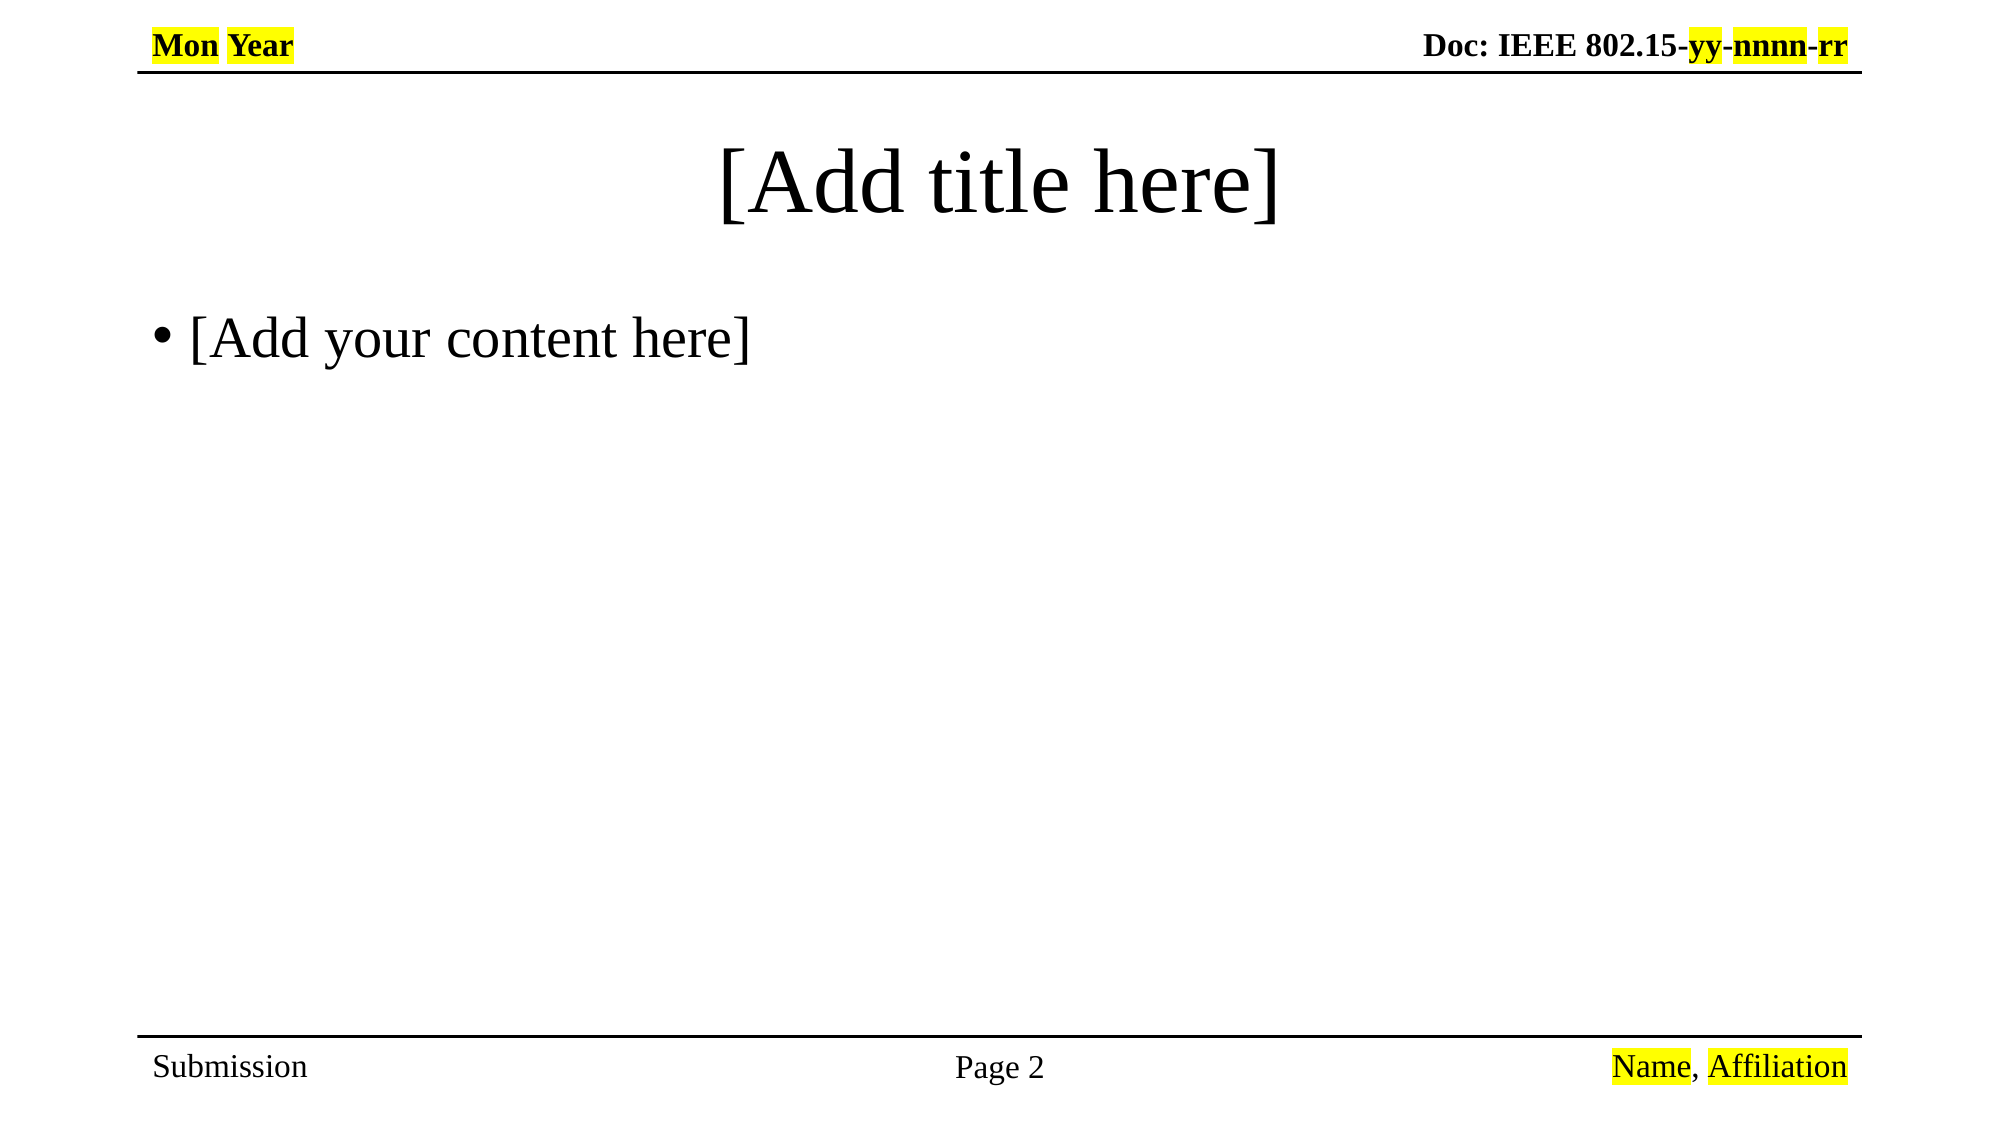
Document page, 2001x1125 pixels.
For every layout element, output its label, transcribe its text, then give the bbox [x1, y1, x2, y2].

title [Add title here] [137, 73, 1863, 292]
list [Add your content here] [137, 299, 1863, 1015]
